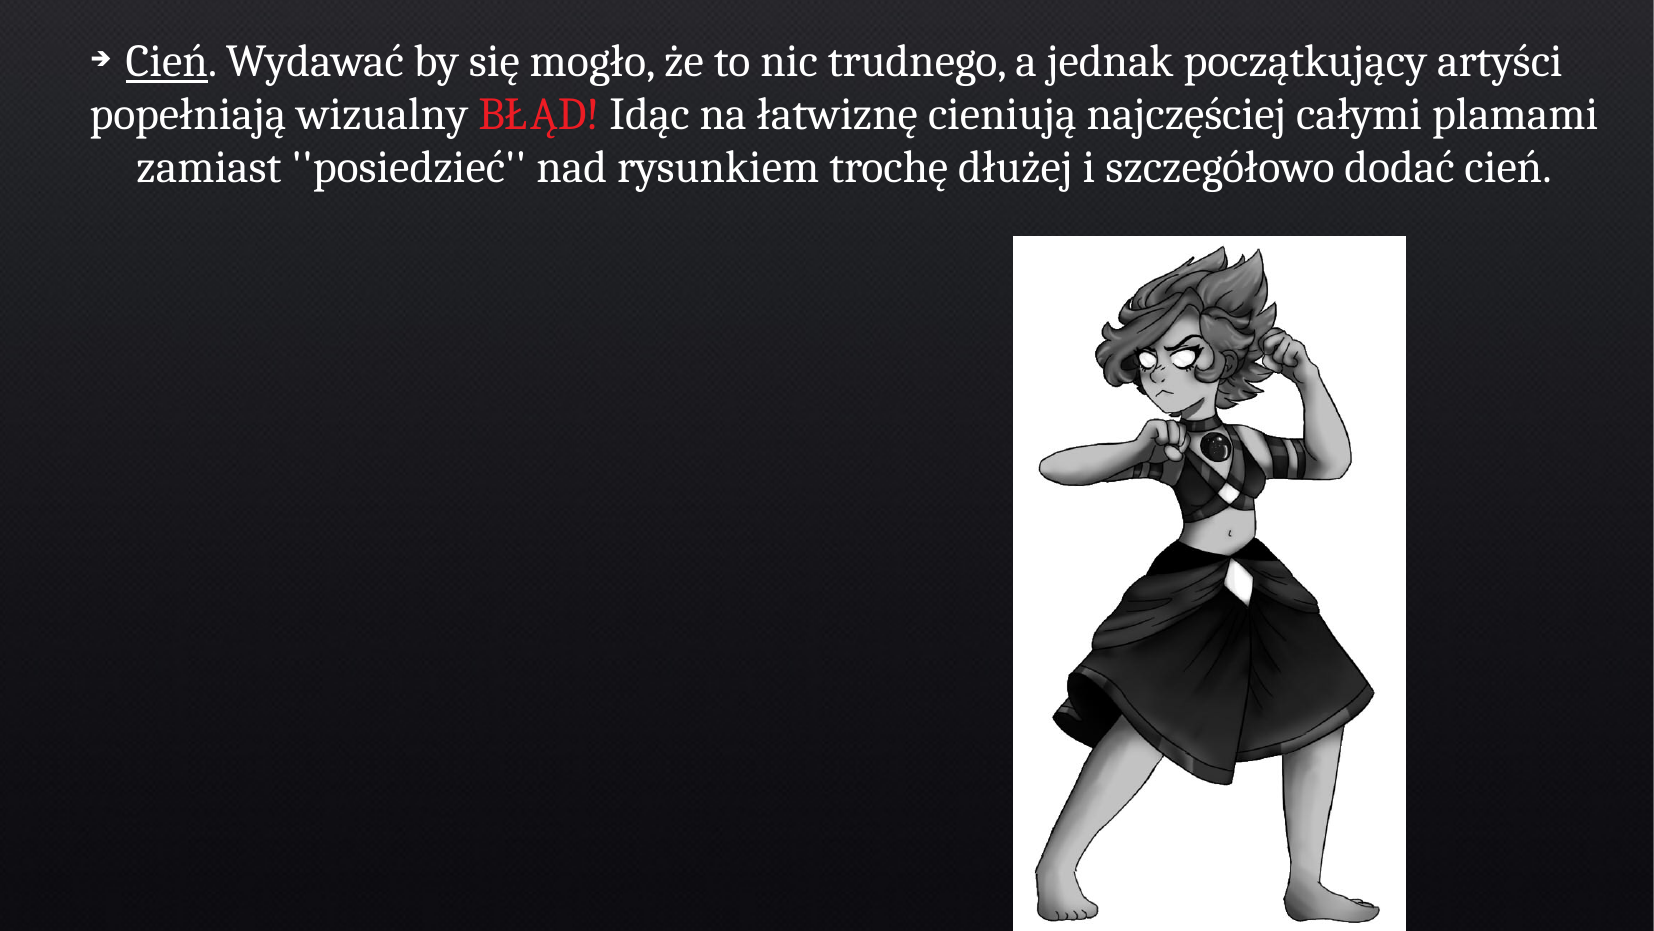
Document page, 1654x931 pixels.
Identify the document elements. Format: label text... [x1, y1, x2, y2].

title Cień. Wydawać by się mogło, że to nic trudnego, a jednak początkujący artyści popełniają wizualny BŁĄD! Idąc na łatwiznę cieniują najczęściej całymi plamami zamiast ''posiedzieć'' nad rysunkiem trochę dłużej i szczegółowo dodać cień. [35, 7, 1619, 223]
picture [0, 0, 1654, 931]
